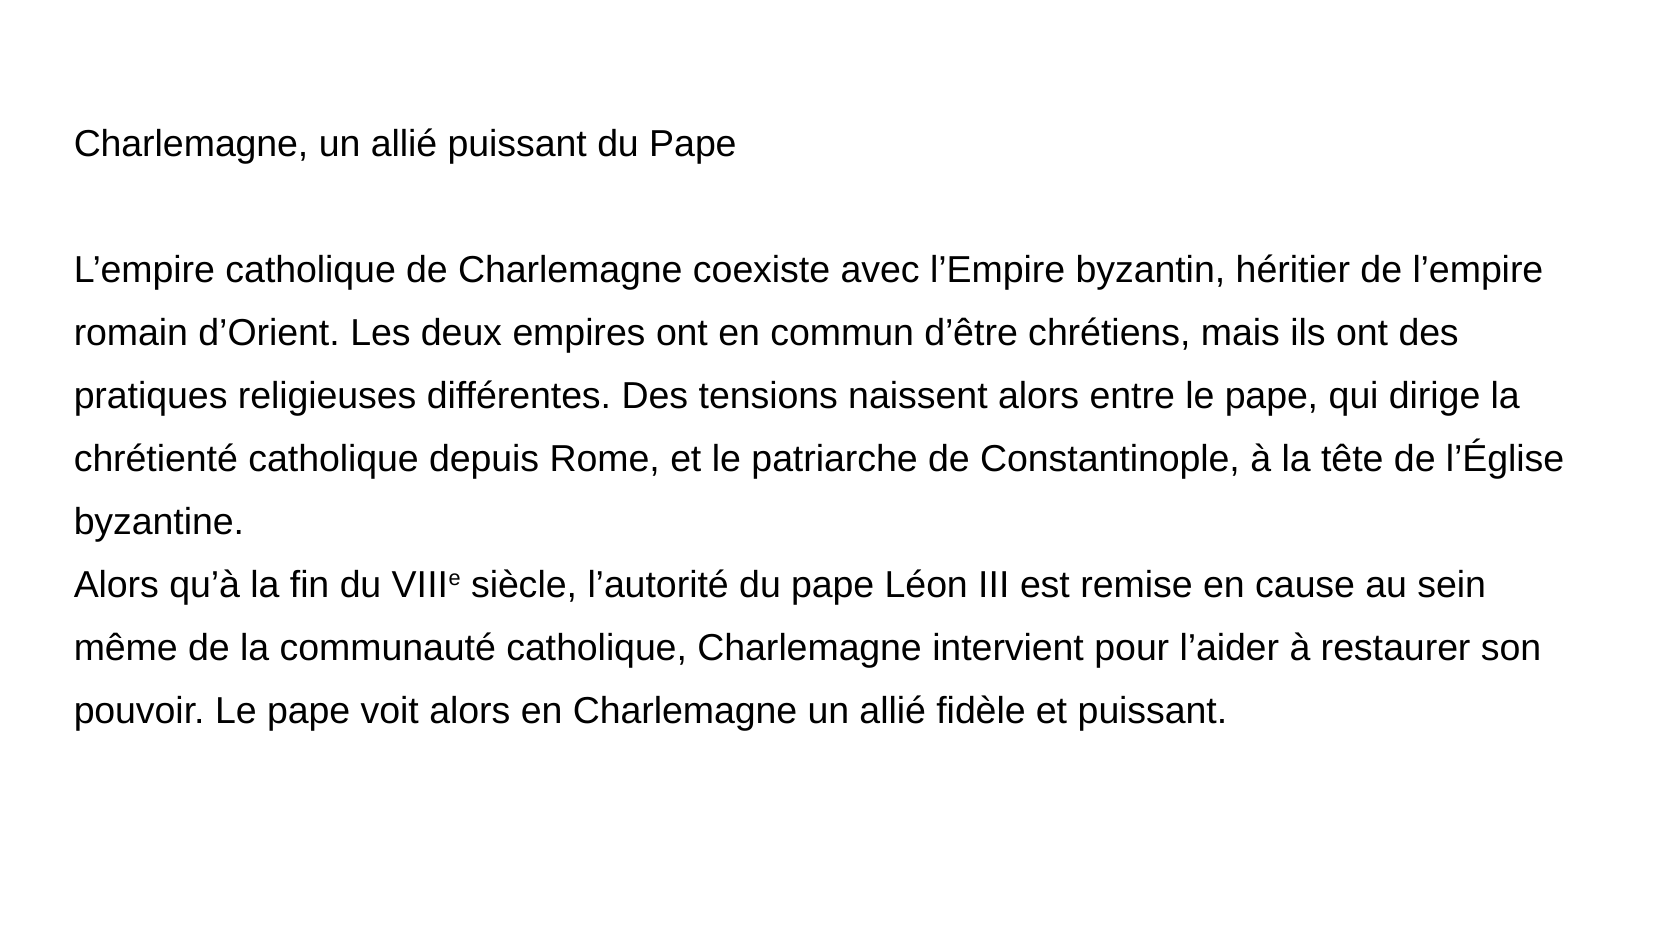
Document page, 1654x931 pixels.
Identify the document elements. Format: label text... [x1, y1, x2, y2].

text_box Charlemagne, un allié puissant du Pape L’empire catholique de Charlemagne coexiste avec l’Empire byzantin, héritier de l’empire romain d’Orient. Les deux empires ont en commun d’être chrétiens, mais ils ont des pratiques religieuses différentes. Des tensions naissent alors entre le pape, qui dirige la chrétienté catholique depuis Rome, et le patriarche de Constantinople, à la tête de l’Église byzantine. Alors qu’à la fin du VIIIe siècle, l’autorité du pape Léon III est remise en cause au sein même de la communauté catholique, Charlemagne intervient pour l’aider à restaurer son pouvoir. Le pape voit alors en Charlemagne un allié fidèle et puissant. [59, 94, 1583, 802]
